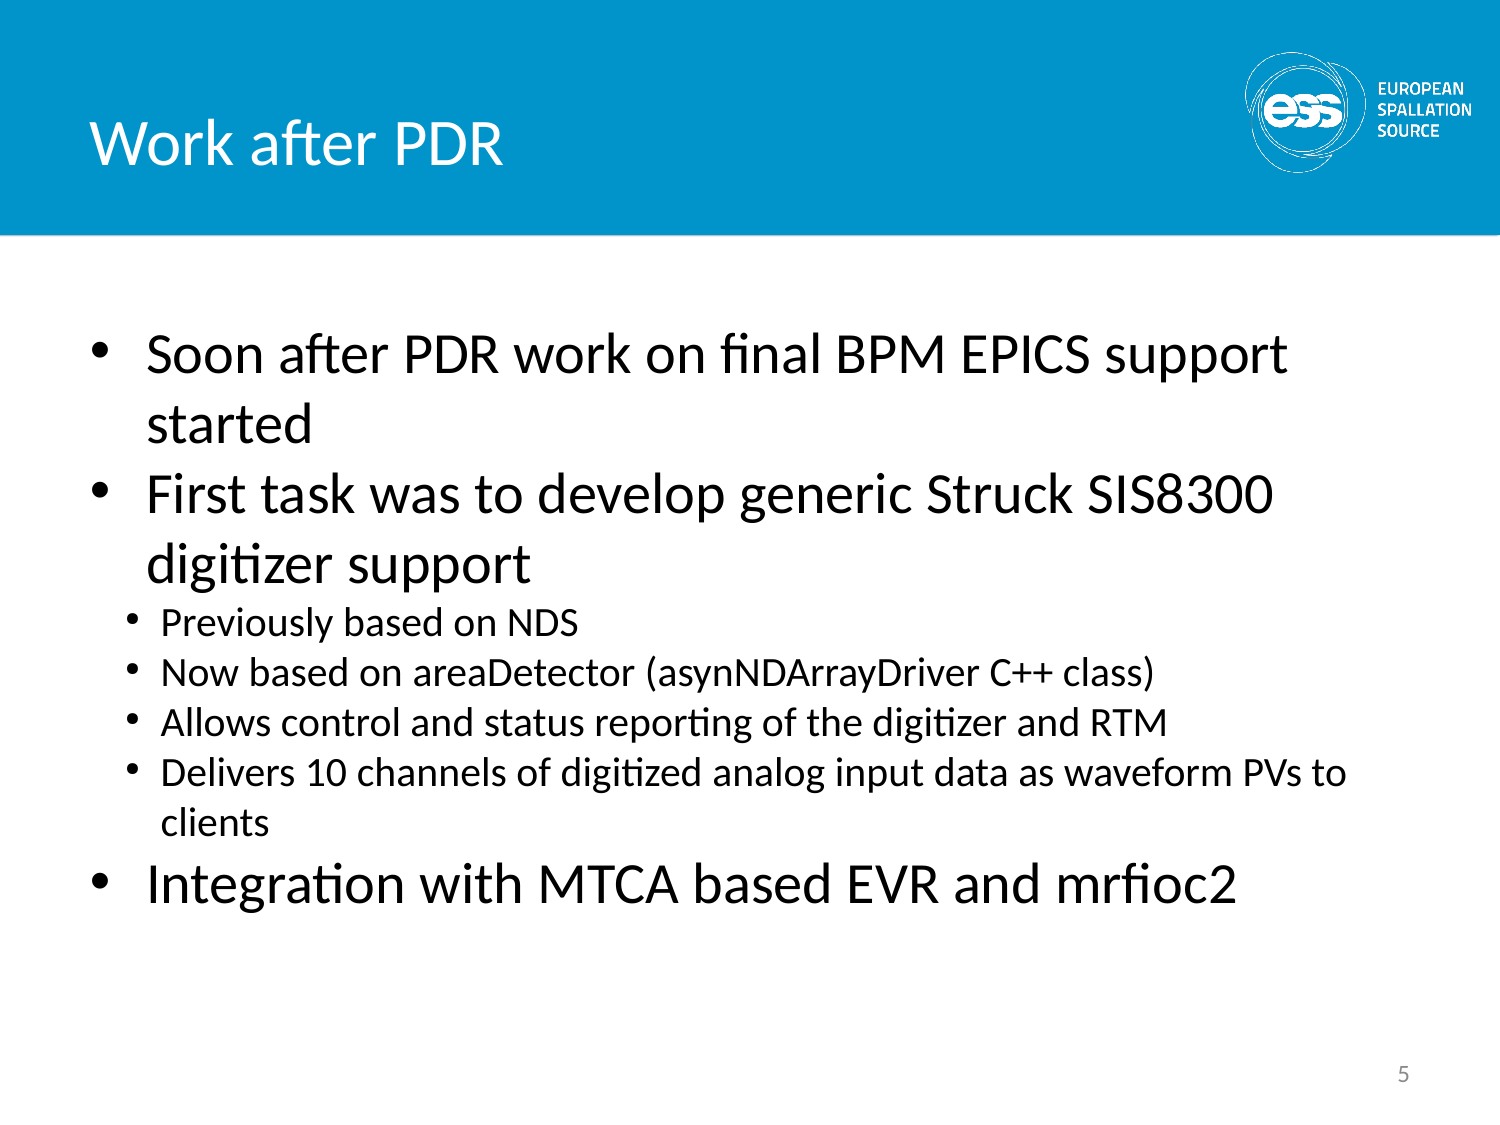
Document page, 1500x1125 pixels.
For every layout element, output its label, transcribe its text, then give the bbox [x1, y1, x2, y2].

picture [1400, 83, 1407, 94]
picture [1432, 125, 1438, 136]
picture [1264, 94, 1342, 127]
picture [1389, 104, 1393, 115]
text_box Soon after PDR work on final BPM EPICS support started First task was to develop generic Struck SIS8300 digitizer support Previously based on NDS Now based on areaDetector (asynNDArrayDriver C++ class) Allows control and status reporting of the digitizer and RTM Delivers 10 channels of digitized analog input data as waveform PVs to clients Integration with MTCA based EVR and mrfioc2 [74, 262, 1425, 1005]
picture [1436, 104, 1444, 115]
text_box <number> [1074, 1042, 1425, 1103]
picture [1409, 104, 1415, 115]
picture [1423, 83, 1430, 94]
picture [1418, 104, 1423, 115]
text_box Work after PDR [75, 45, 1246, 233]
picture [1398, 109, 1406, 115]
picture [1379, 83, 1385, 94]
picture [1454, 83, 1458, 94]
picture [1443, 86, 1450, 93]
picture [1422, 125, 1428, 134]
